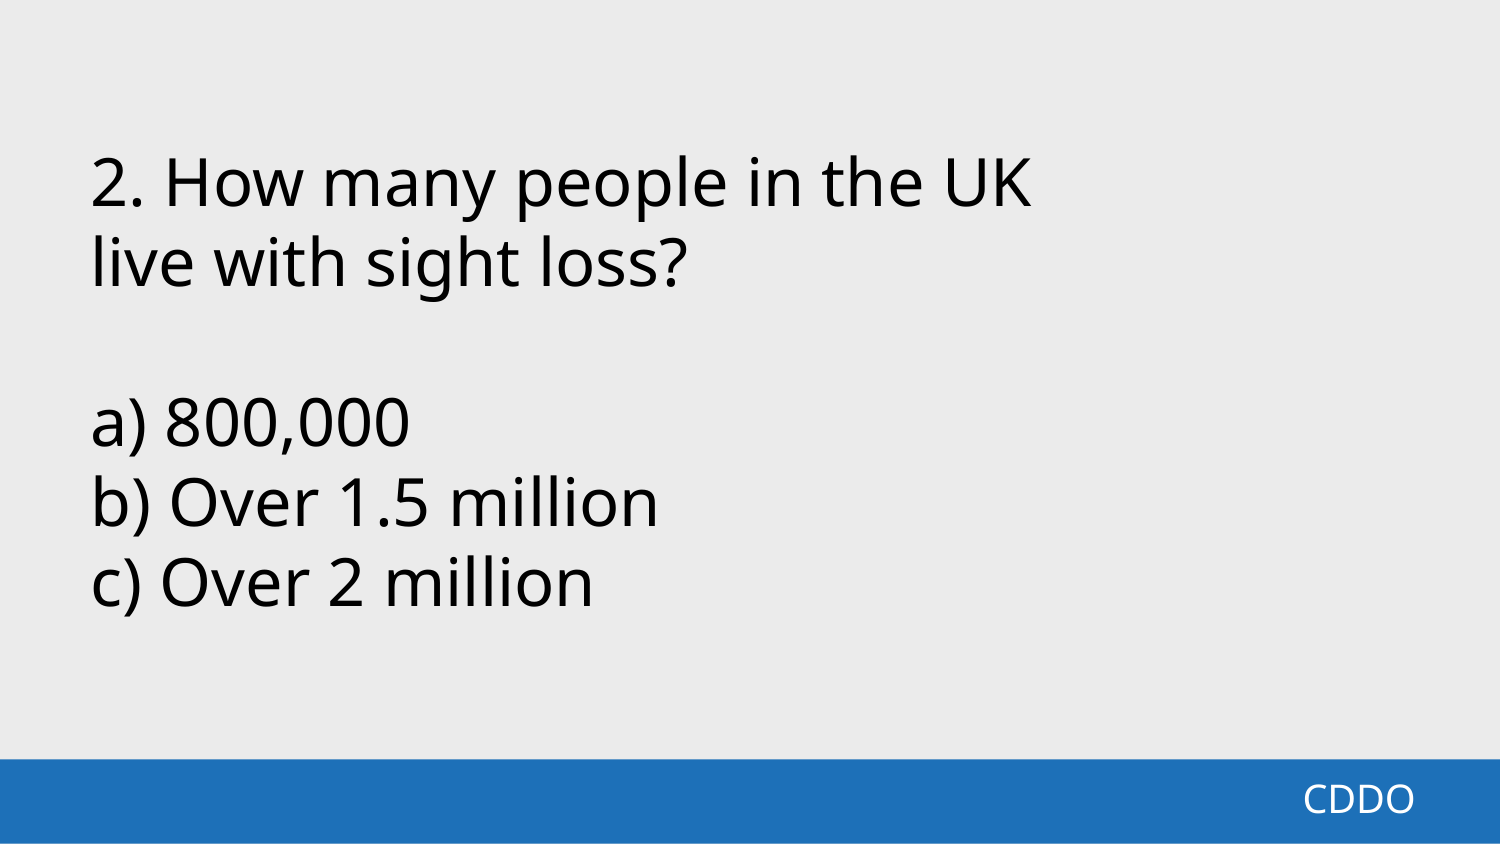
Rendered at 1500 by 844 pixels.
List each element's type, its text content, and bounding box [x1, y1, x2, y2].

text_box 2. How many people in the UK live with sight loss? a) 800,000 b) Over 1.5 million c) Over 2 million [87, 0, 1416, 760]
